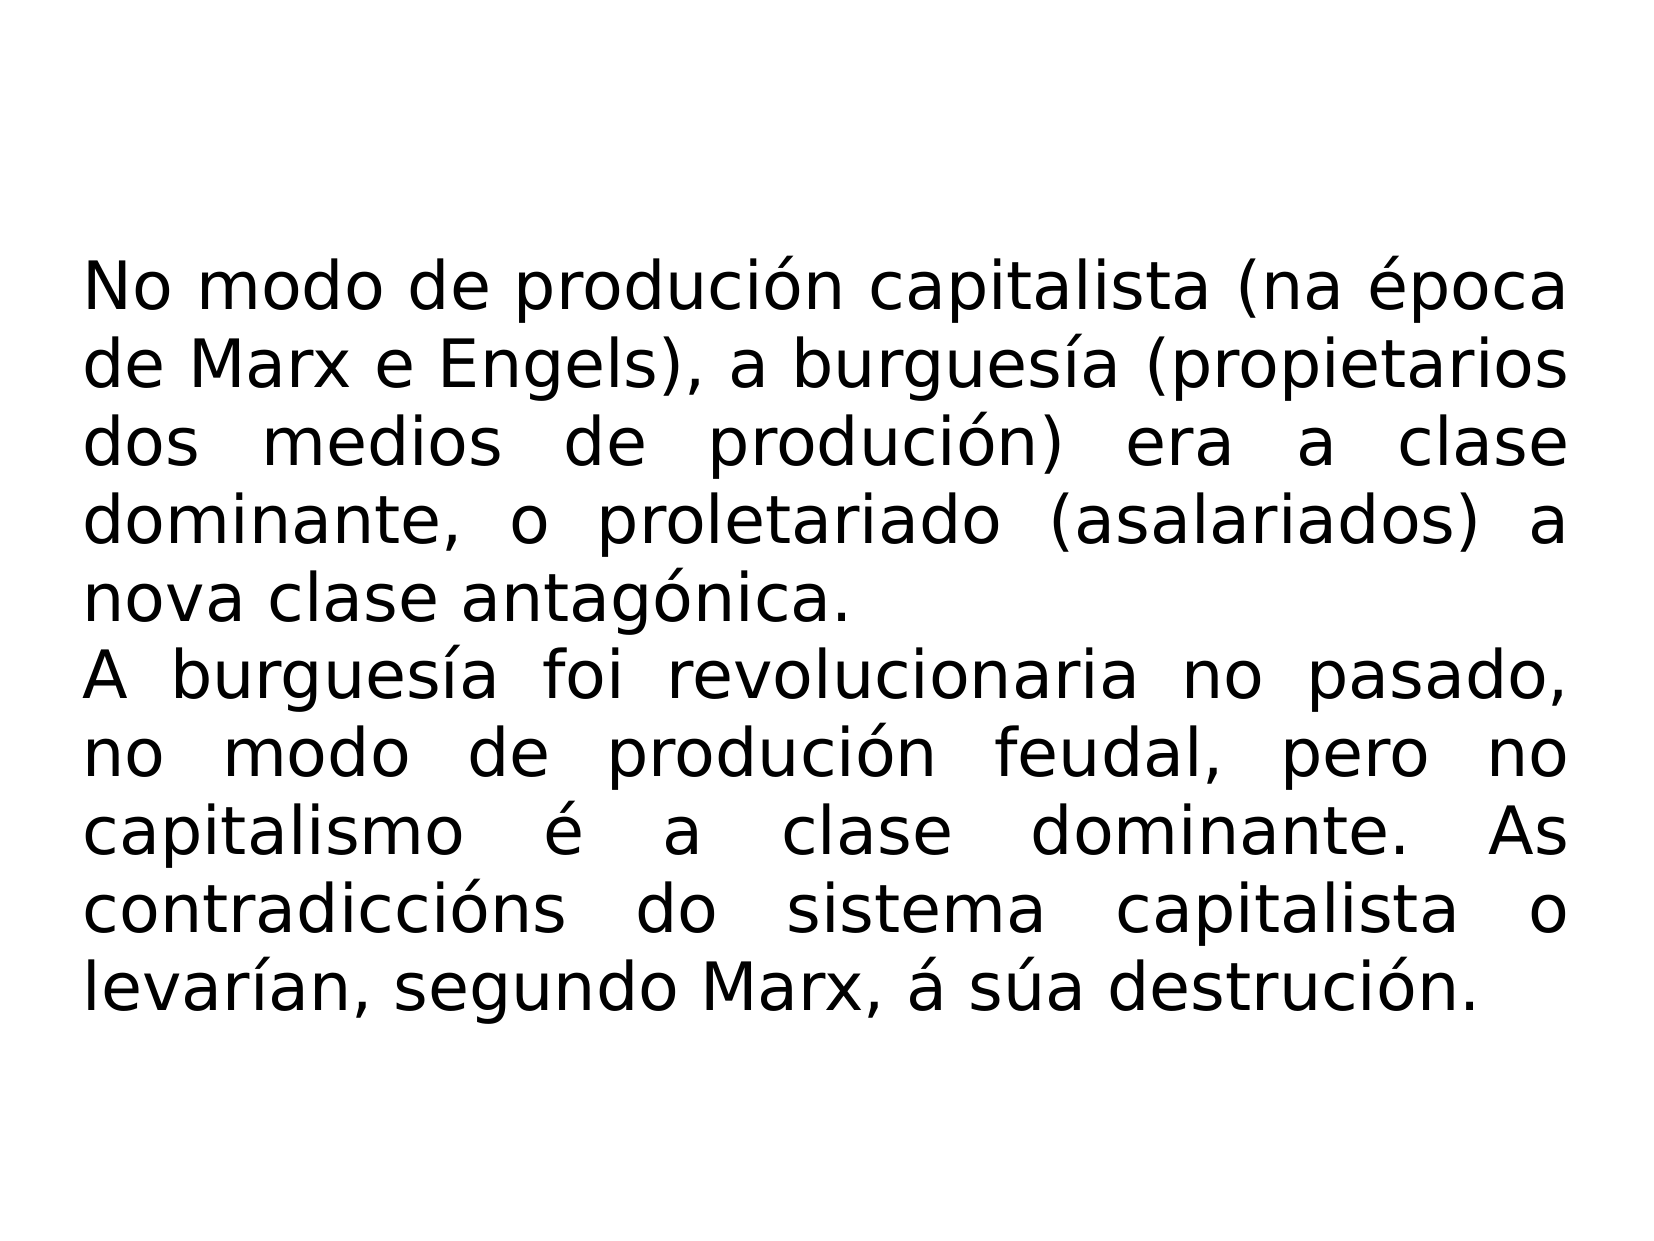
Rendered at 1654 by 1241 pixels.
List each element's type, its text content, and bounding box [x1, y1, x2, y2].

subtitle No modo de produción capitalista (na época de Marx e Engels), a burguesía (propietarios dos medios de produción) era a clase dominante, o proletariado (asalariados) a nova clase antagónica. A burguesía foi revolucionaria no pasado, no modo de produción feudal, pero no capitalismo é a clase dominante. As contradiccións do sistema capitalista o levarían, segundo Marx, á súa destrución. [82, 248, 1571, 1026]
